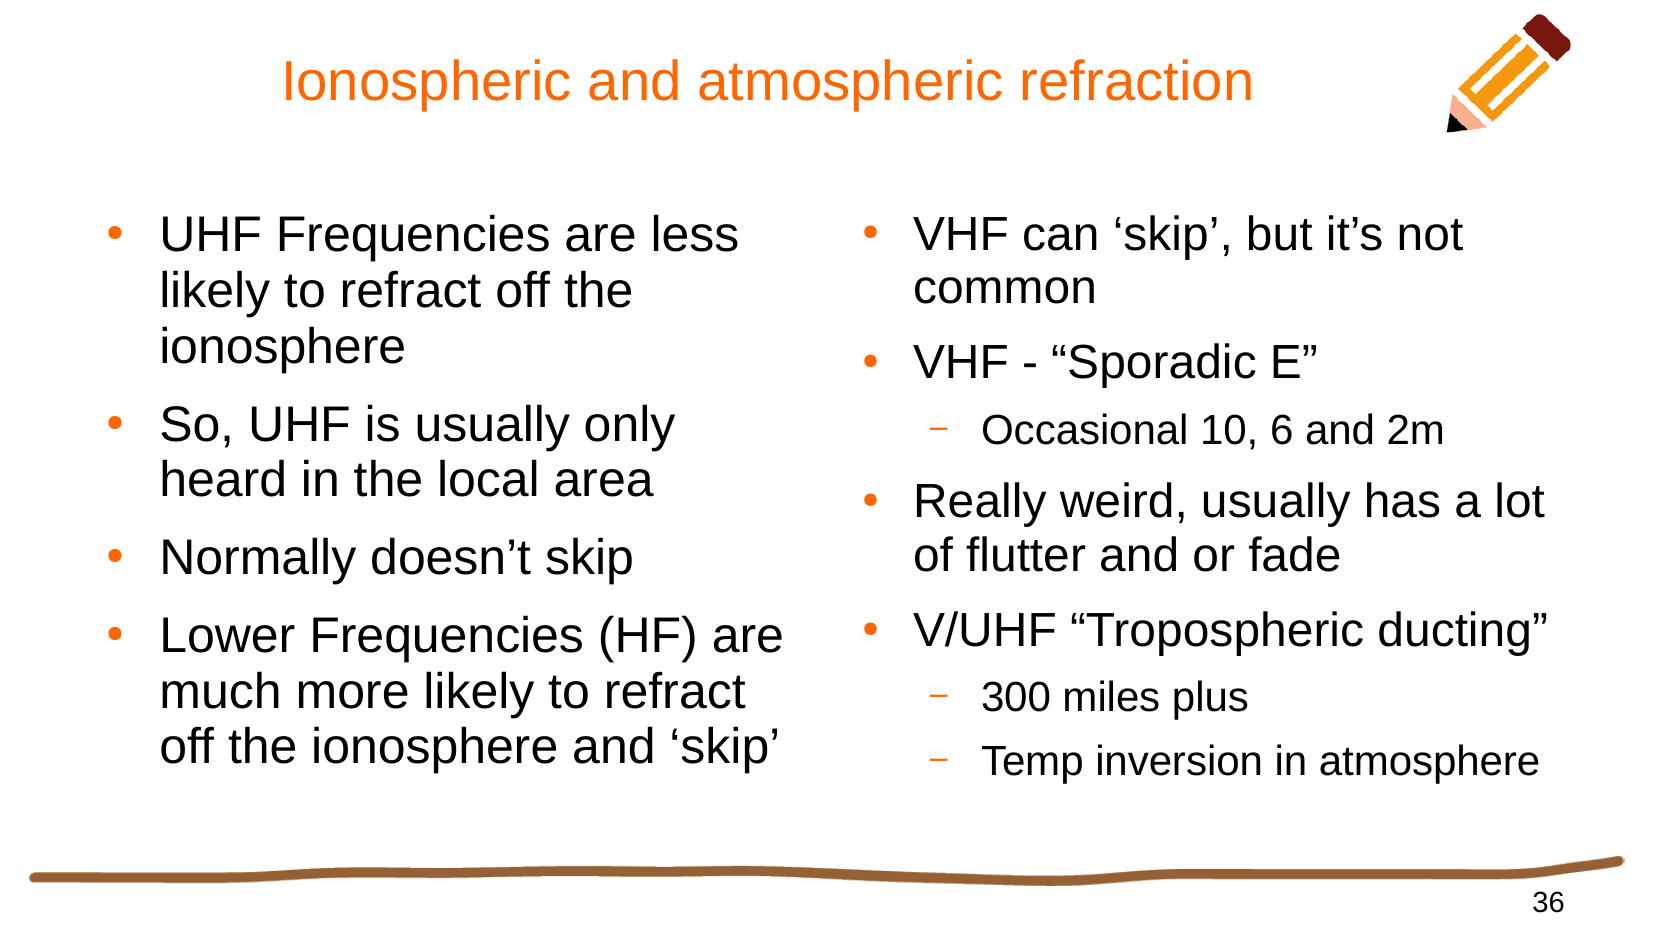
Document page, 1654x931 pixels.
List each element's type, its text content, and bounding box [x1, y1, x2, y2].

list VHF can ‘skip’, but it’s not common VHF - “Sporadic E” Occasional 10, 6 and 2m Really weird, usually has a lot of flutter and or fade V/UHF “Tropospheric ducting” 300 miles plus Temp inversion in atmosphere [845, 206, 1566, 857]
picture [29, 856, 1625, 886]
list UHF Frequencies are less likely to refract off the ionosphere So, UHF is usually only heard in the local area Normally doesn’t skip Lower Frequencies (HF) are much more likely to refract off the ionosphere and ‘skip’ [88, 206, 809, 857]
picture [1446, 14, 1571, 133]
title Ionospheric and atmospheric refraction [88, 29, 1447, 133]
